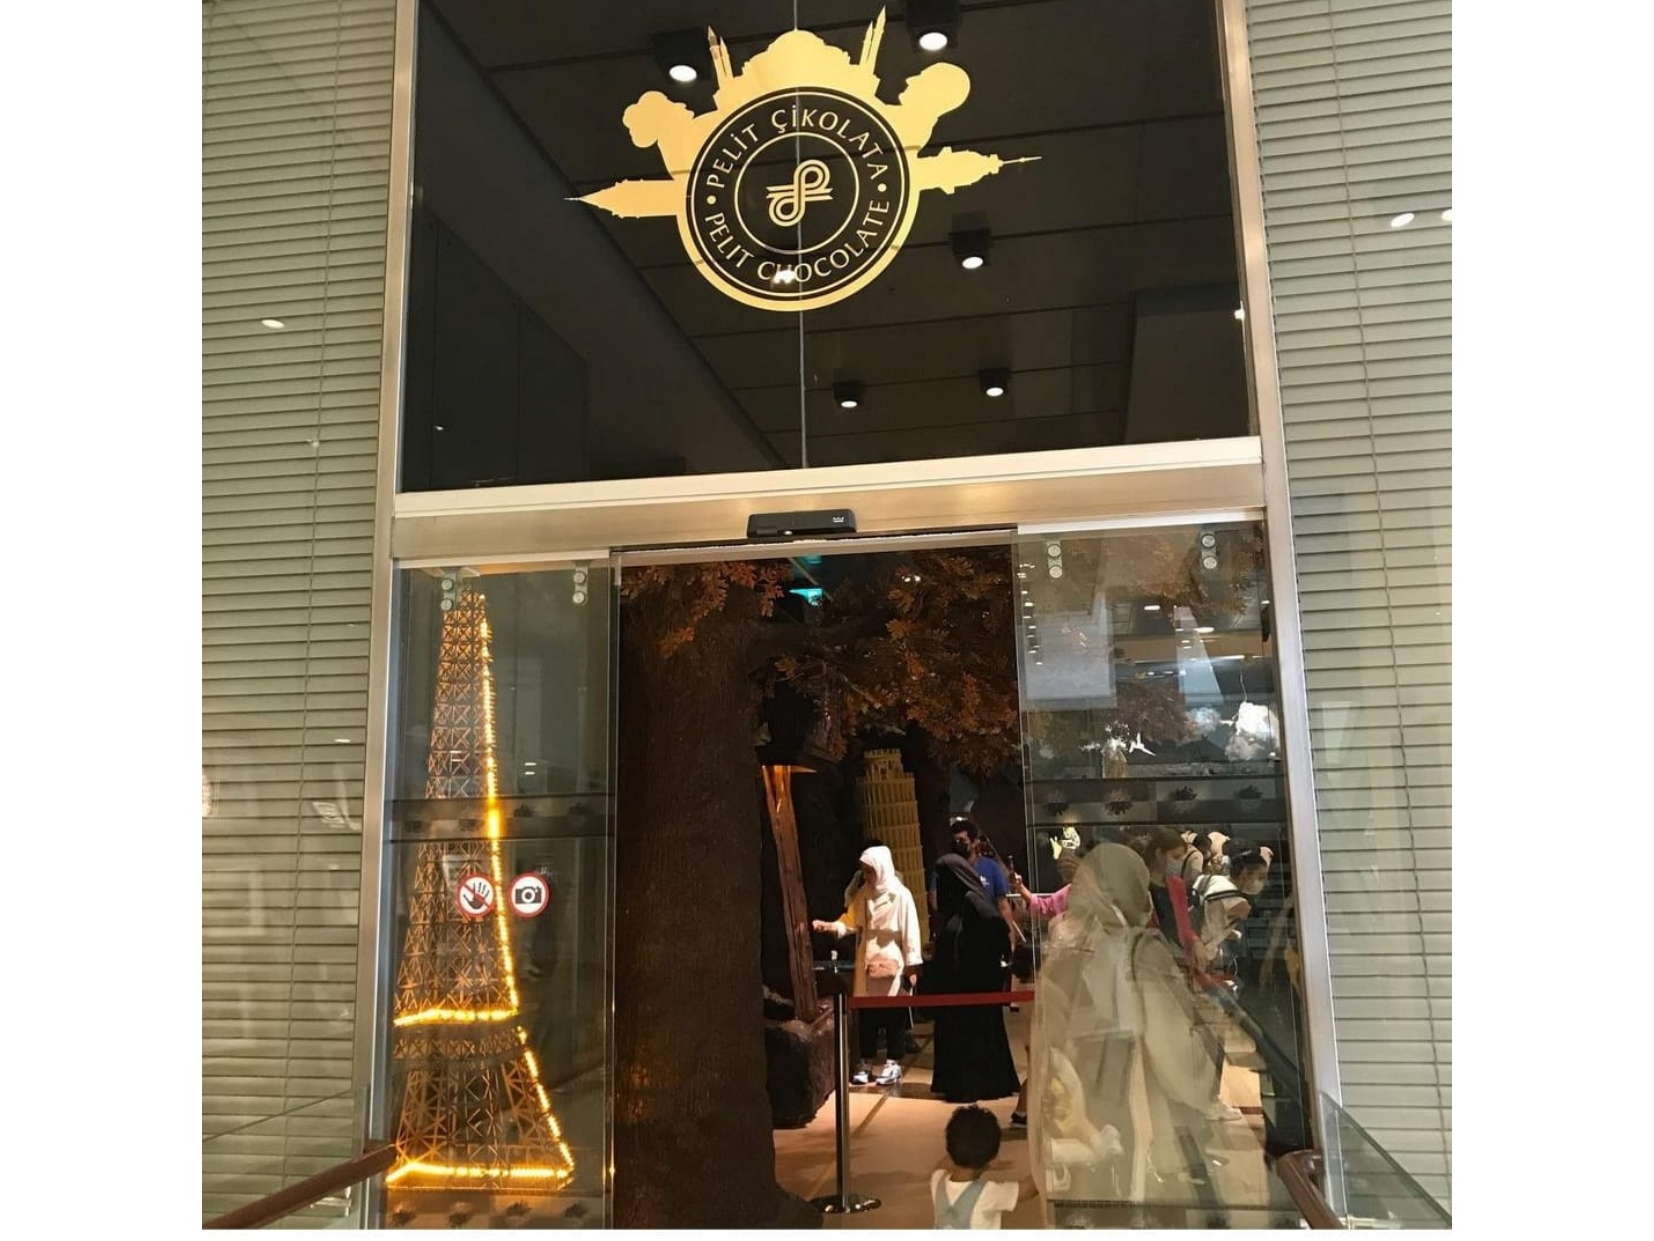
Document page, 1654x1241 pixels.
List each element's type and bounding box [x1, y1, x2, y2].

picture [202, 0, 1452, 1239]
